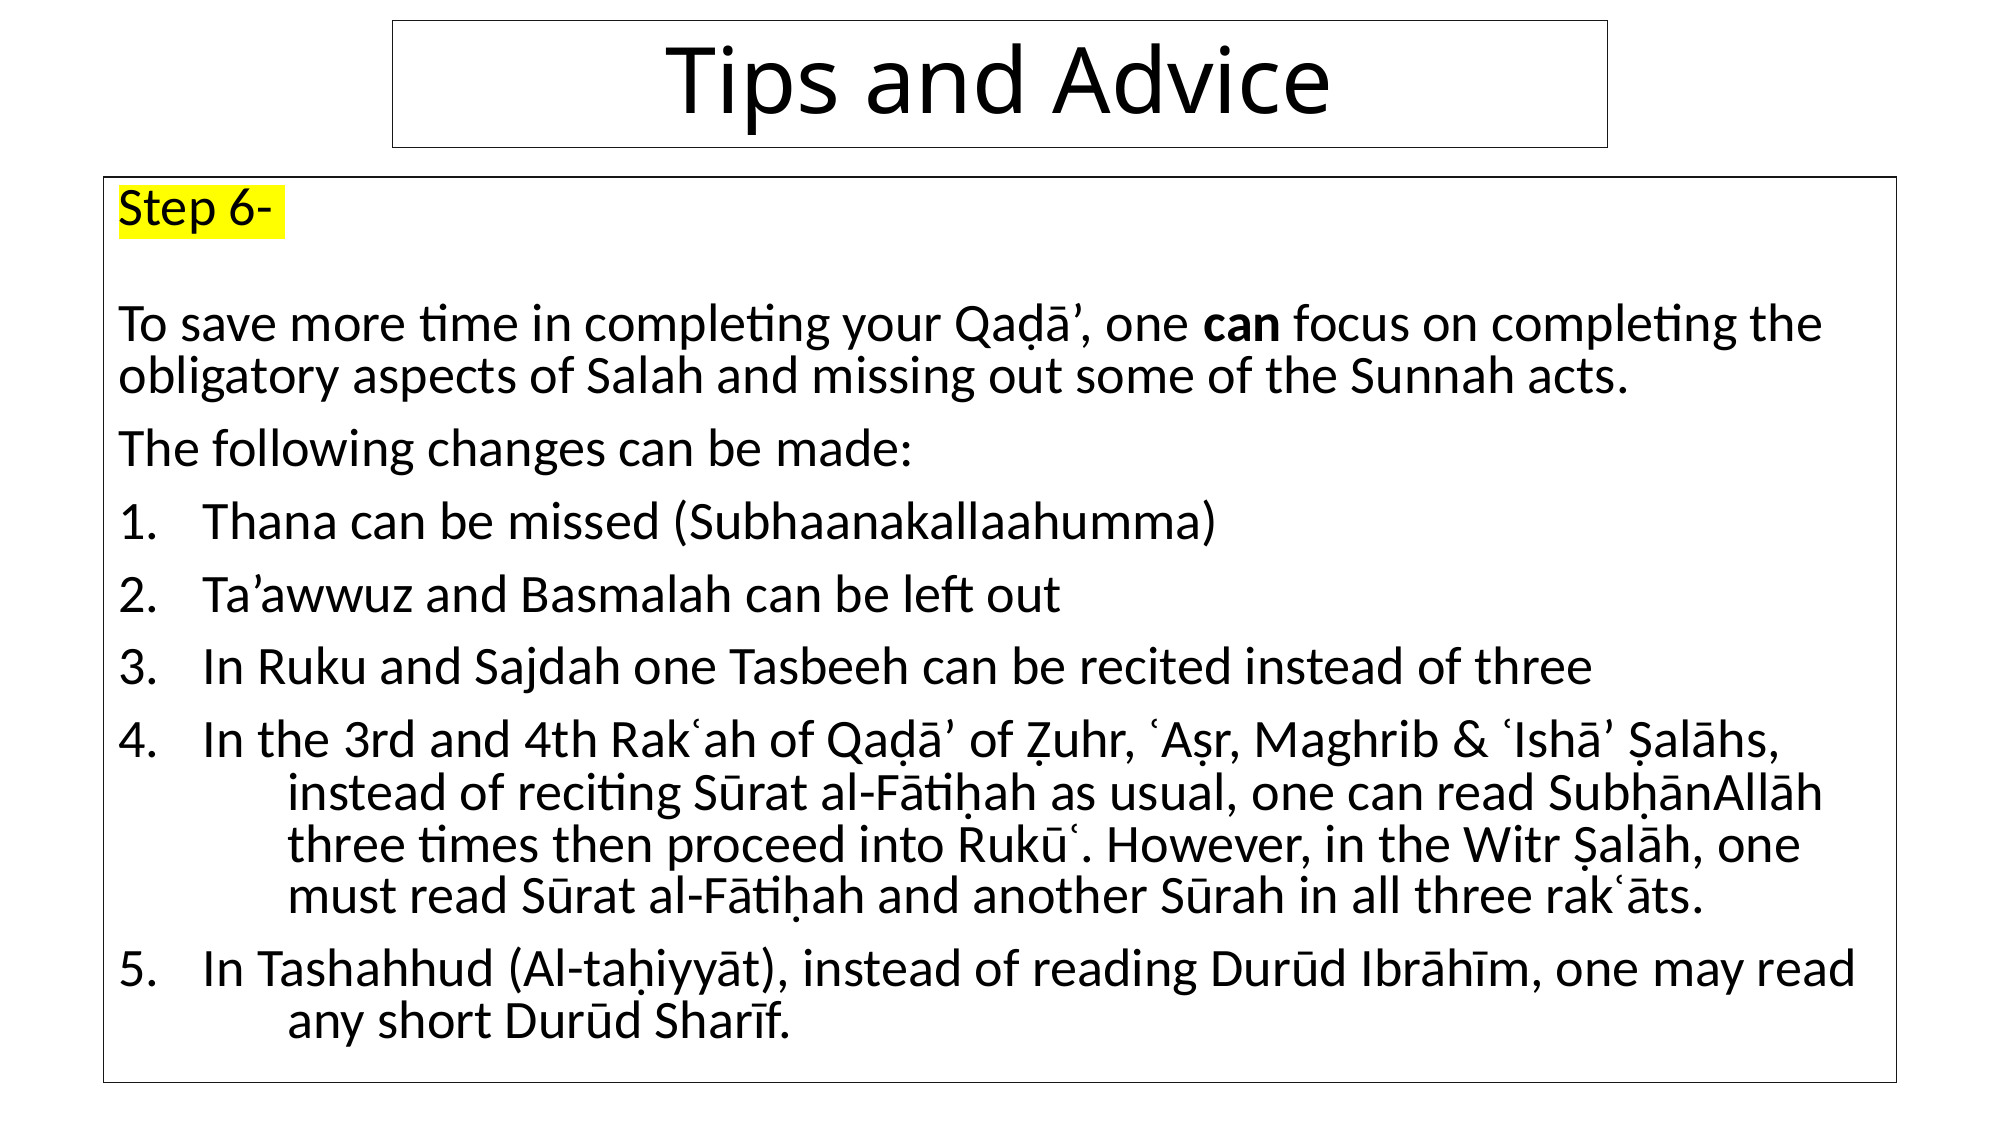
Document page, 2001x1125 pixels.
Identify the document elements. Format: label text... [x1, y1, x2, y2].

title Tips and Advice [392, 20, 1608, 148]
list Step 6- To save more time in completing your Qaḍā’, one can focus on completing the obligatory aspects of Salah and missing out some of the Sunnah acts. The following changes can be made: Thana can be missed (Subhaanakallaahumma) Ta’awwuz and Basmalah can be left out In Ruku and Sajdah one Tasbeeh can be recited instead of three In the 3rd and 4th Rakʿah of Qaḍā’ of Ẓuhr, ʿAṣr, Maghrib & ʿIshā’ Ṣalāhs, instead of reciting Sūrat al-Fātiḥah as usual, one can read SubḥānAllāh three times then proceed into Rukūʿ. However, in the Witr Ṣalāh, one must read Sūrat al-Fātiḥah and another Sūrah in all three rakʿāts. In Tashahhud (Al-taḥiyyāt), instead of reading Durūd Ibrāhīm, one may read any short Durūd Sharīf. [103, 176, 1897, 1083]
